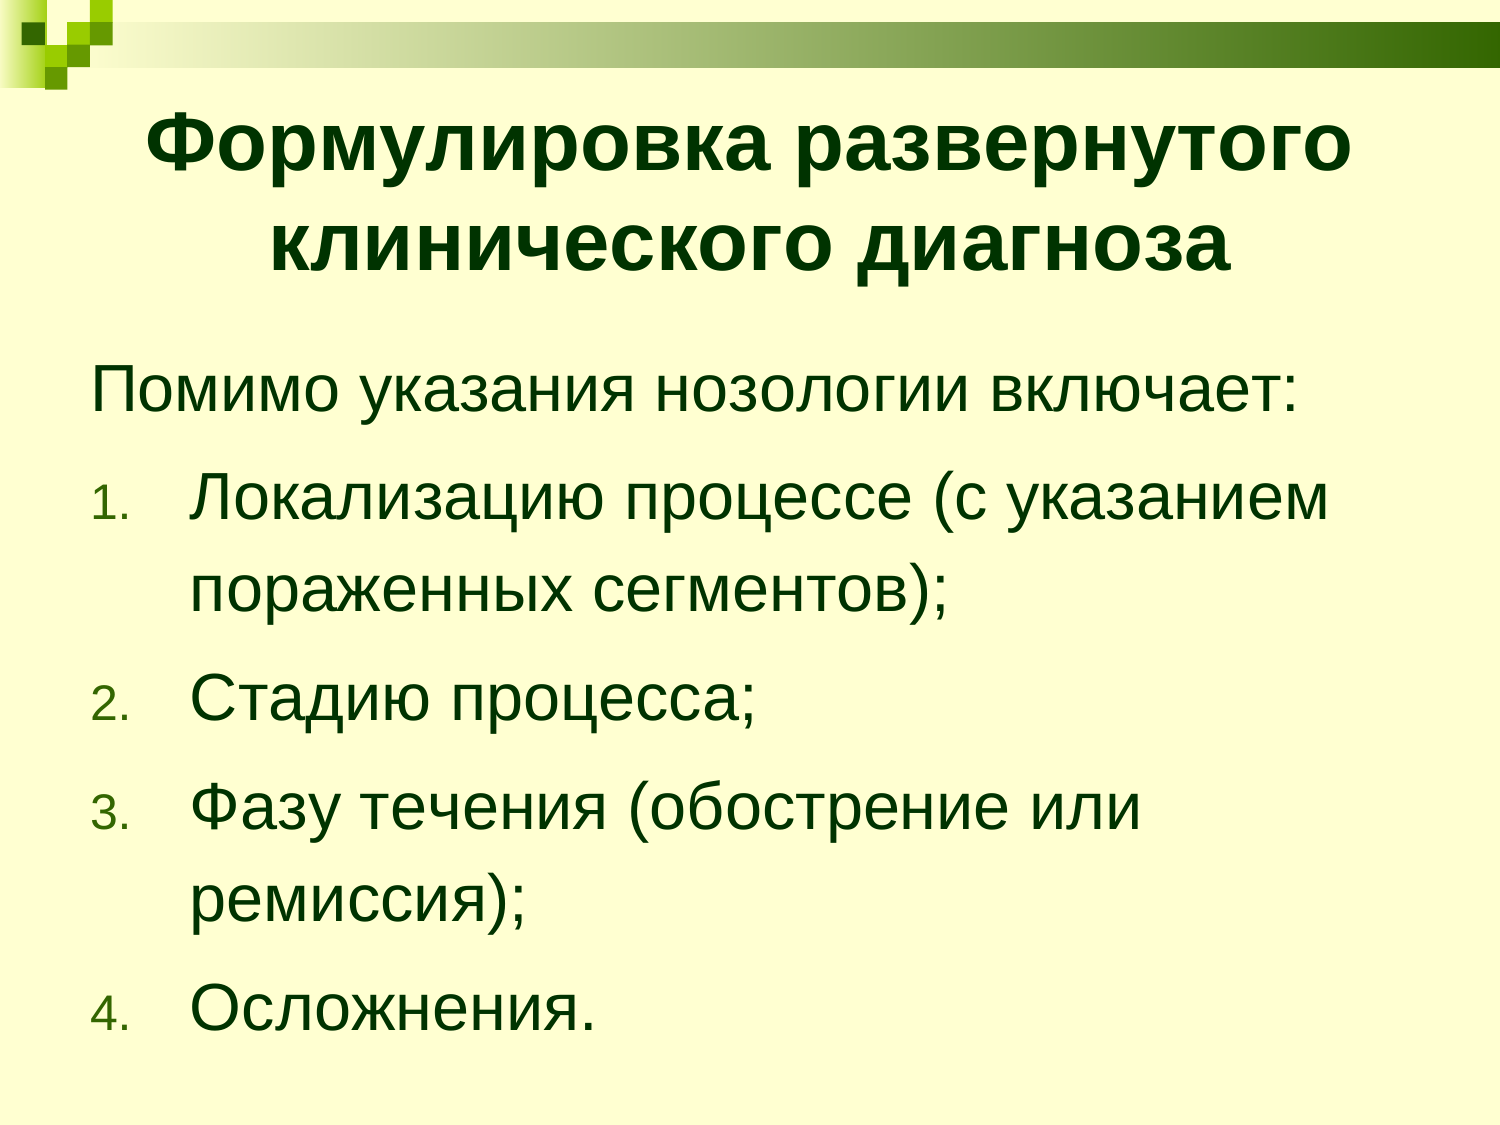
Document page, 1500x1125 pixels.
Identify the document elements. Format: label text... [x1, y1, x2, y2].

list Помимо указания нозологии включает: Локализацию процессе (с указанием пораженных сегментов); Стадию процесса; Фазу течения (обострение или ремиссия); Осложнения. [75, 324, 1426, 1125]
title Формулировка развернутого клинического диагноза [75, 75, 1426, 301]
